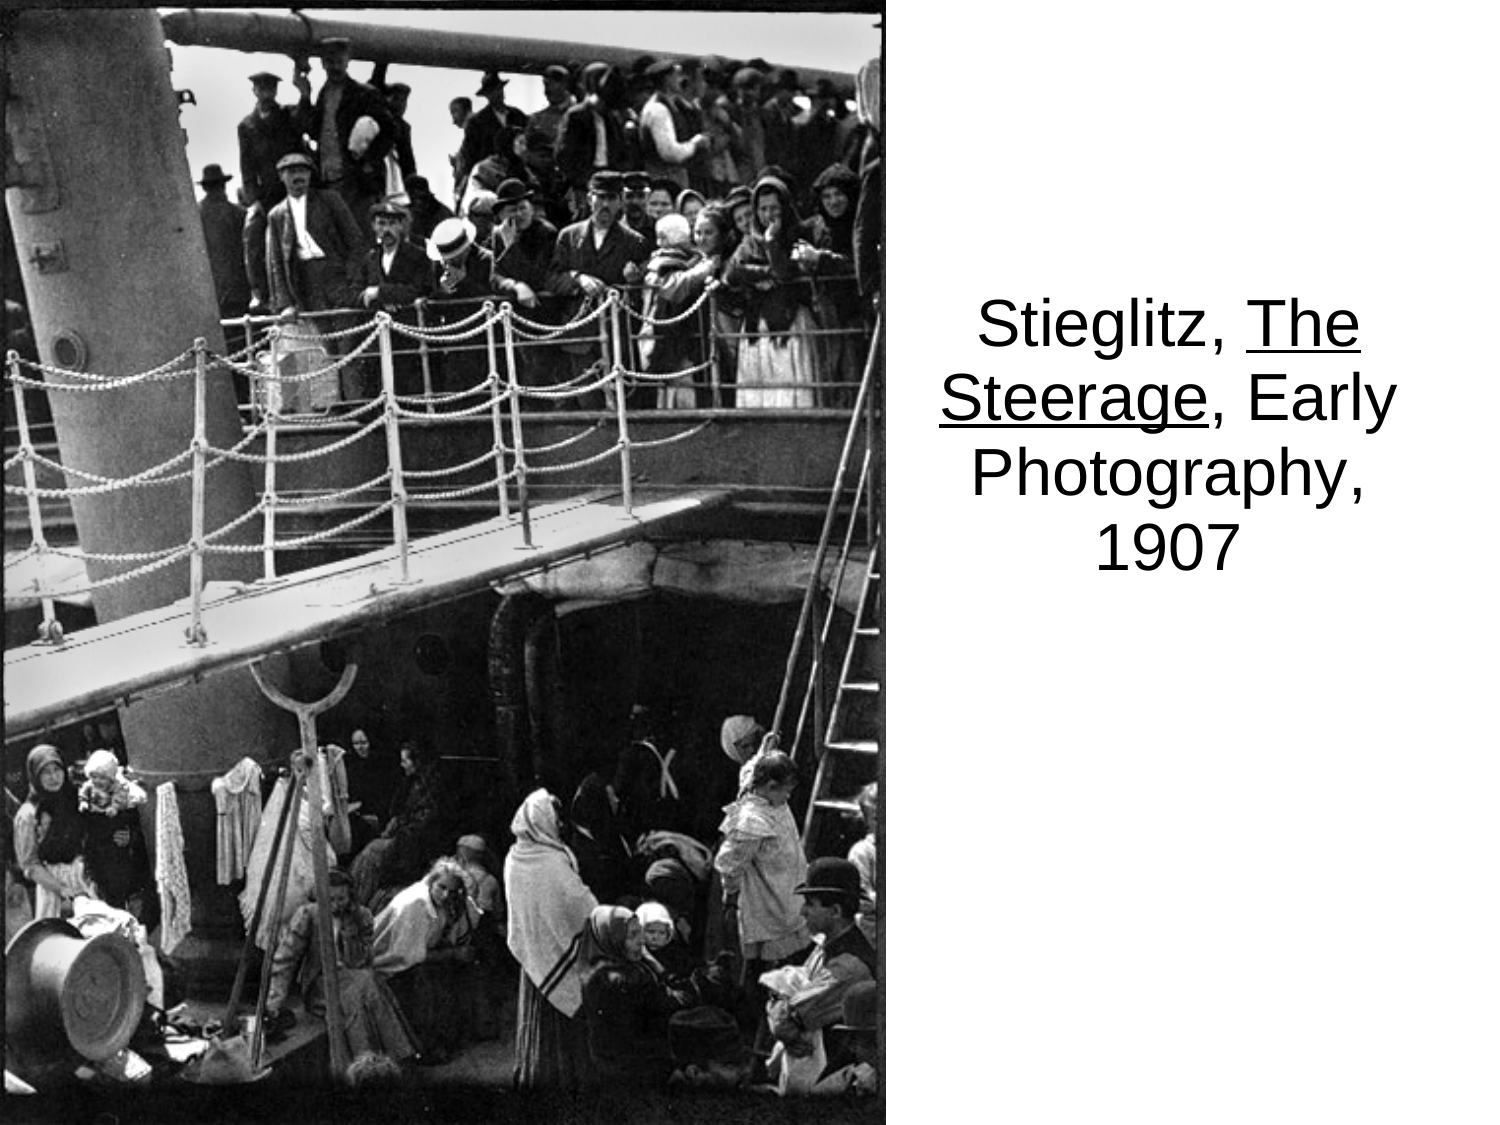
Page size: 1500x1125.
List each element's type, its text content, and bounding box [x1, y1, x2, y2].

picture [0, 0, 886, 1125]
title Stieglitz, The Steerage, Early Photography, 1907 [912, 45, 1426, 826]
